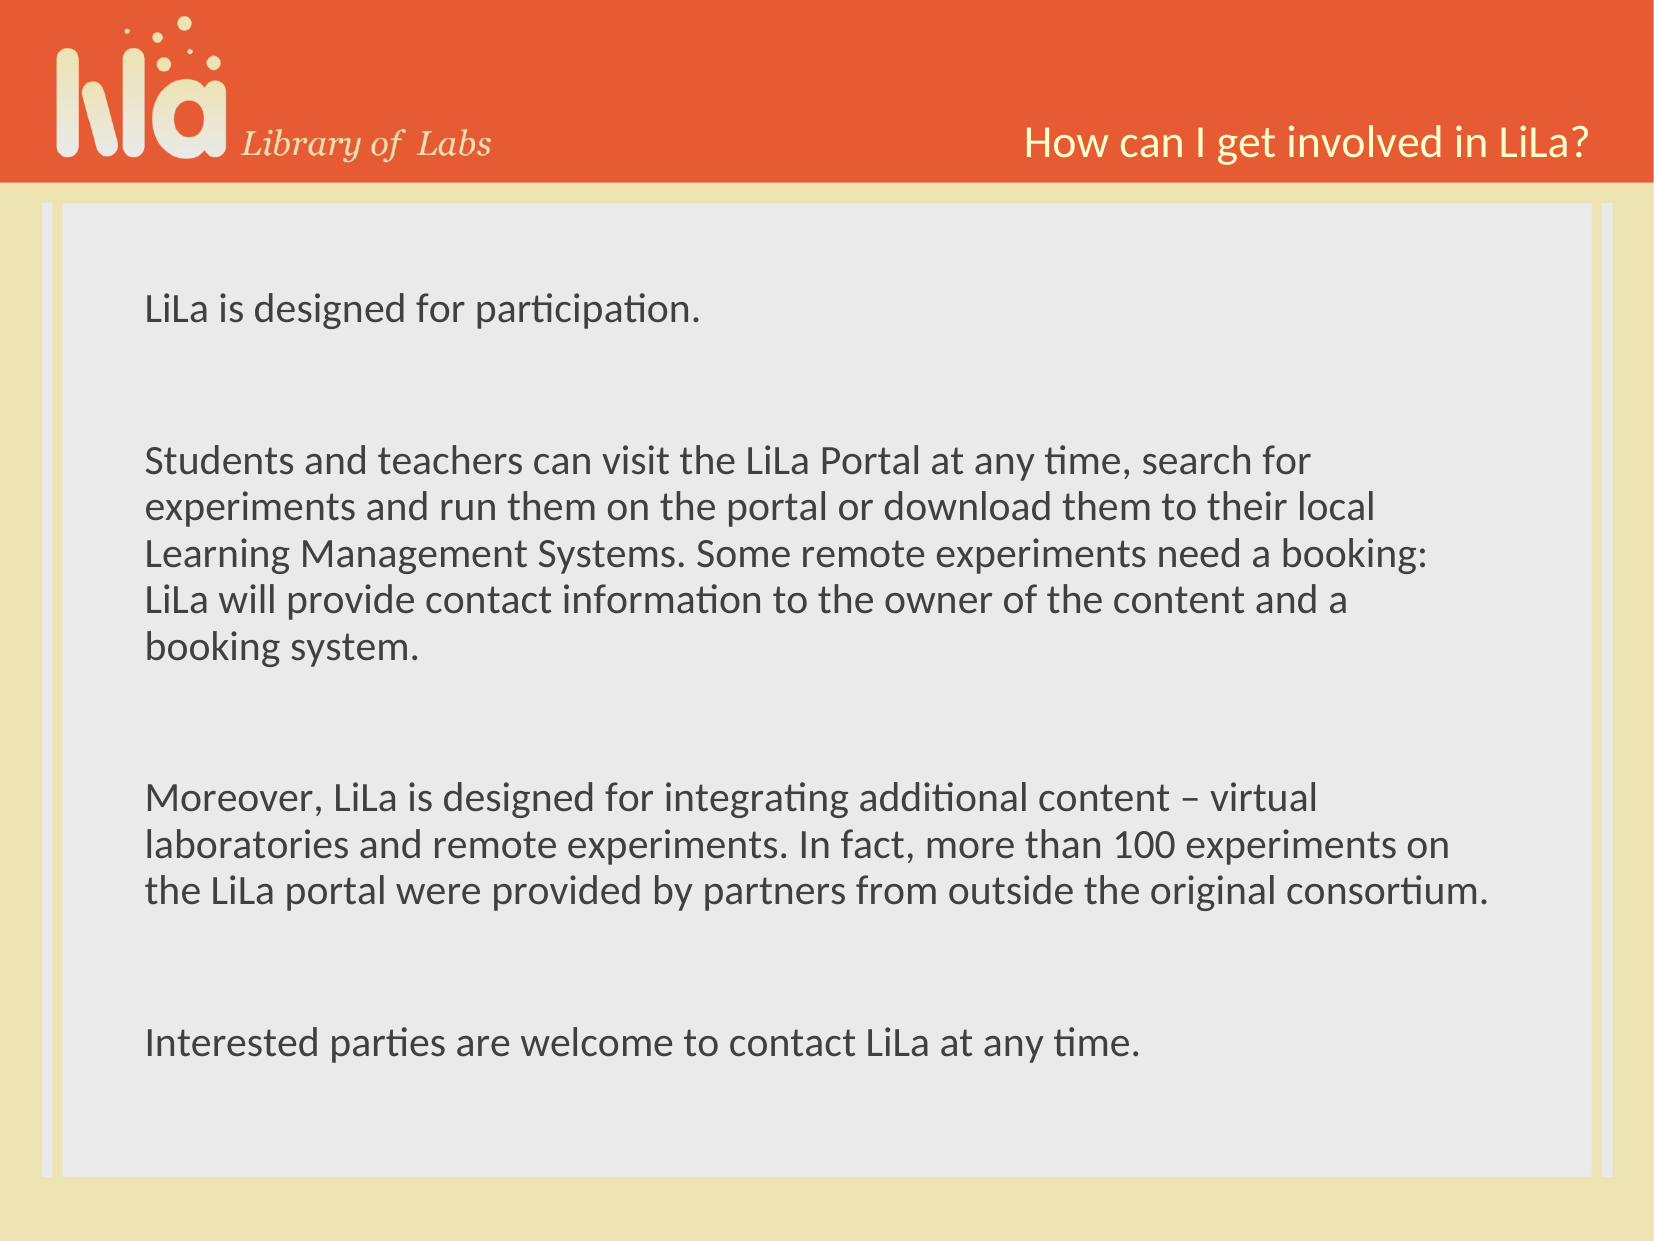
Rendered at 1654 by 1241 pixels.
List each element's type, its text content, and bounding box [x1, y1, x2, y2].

text_box LiLa is designed for participation. Students and teachers can visit the LiLa Portal at any time, search for experiments and run them on the portal or download them to their local Learning Management Systems. Some remote experiments need a booking: LiLa will provide contact information to the owner of the content and a booking system. Moreover, LiLa is designed for integrating additional content – virtual laboratories and remote experiments. In fact, more than 100 experiments on the LiLa portal were provided by partners from outside the original consortium. Interested parties are welcome to contact LiLa at any time. [129, 277, 1524, 1093]
list How can I get involved in LiLa? [744, 112, 1592, 172]
picture [0, 0, 1654, 1241]
